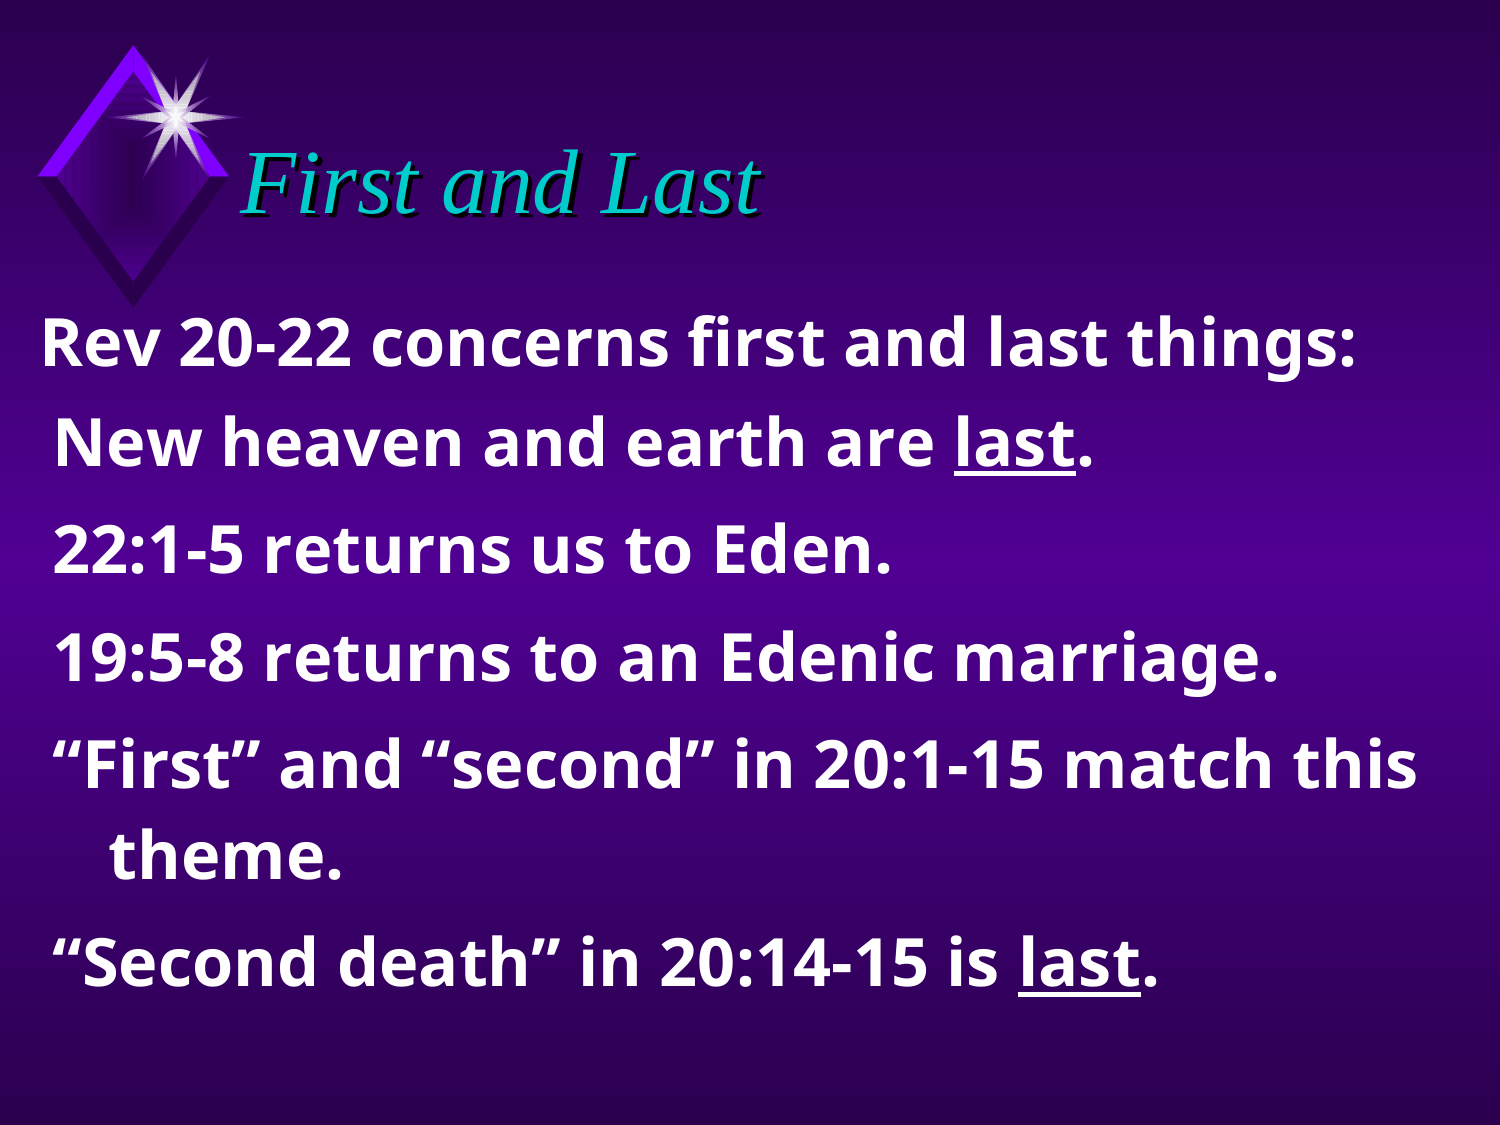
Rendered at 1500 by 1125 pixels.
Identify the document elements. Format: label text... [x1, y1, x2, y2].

list New heaven and earth are last. 22:1-5 returns us to Eden. 19:5-8 returns to an Edenic marriage. “First” and “second” in 20:1-15 match this theme. “Second death” in 20:14-15 is last. [37, 394, 1500, 1063]
title First and Last [224, 78, 1388, 287]
text_box Rev 20-22 concerns first and last things: [24, 287, 1500, 394]
